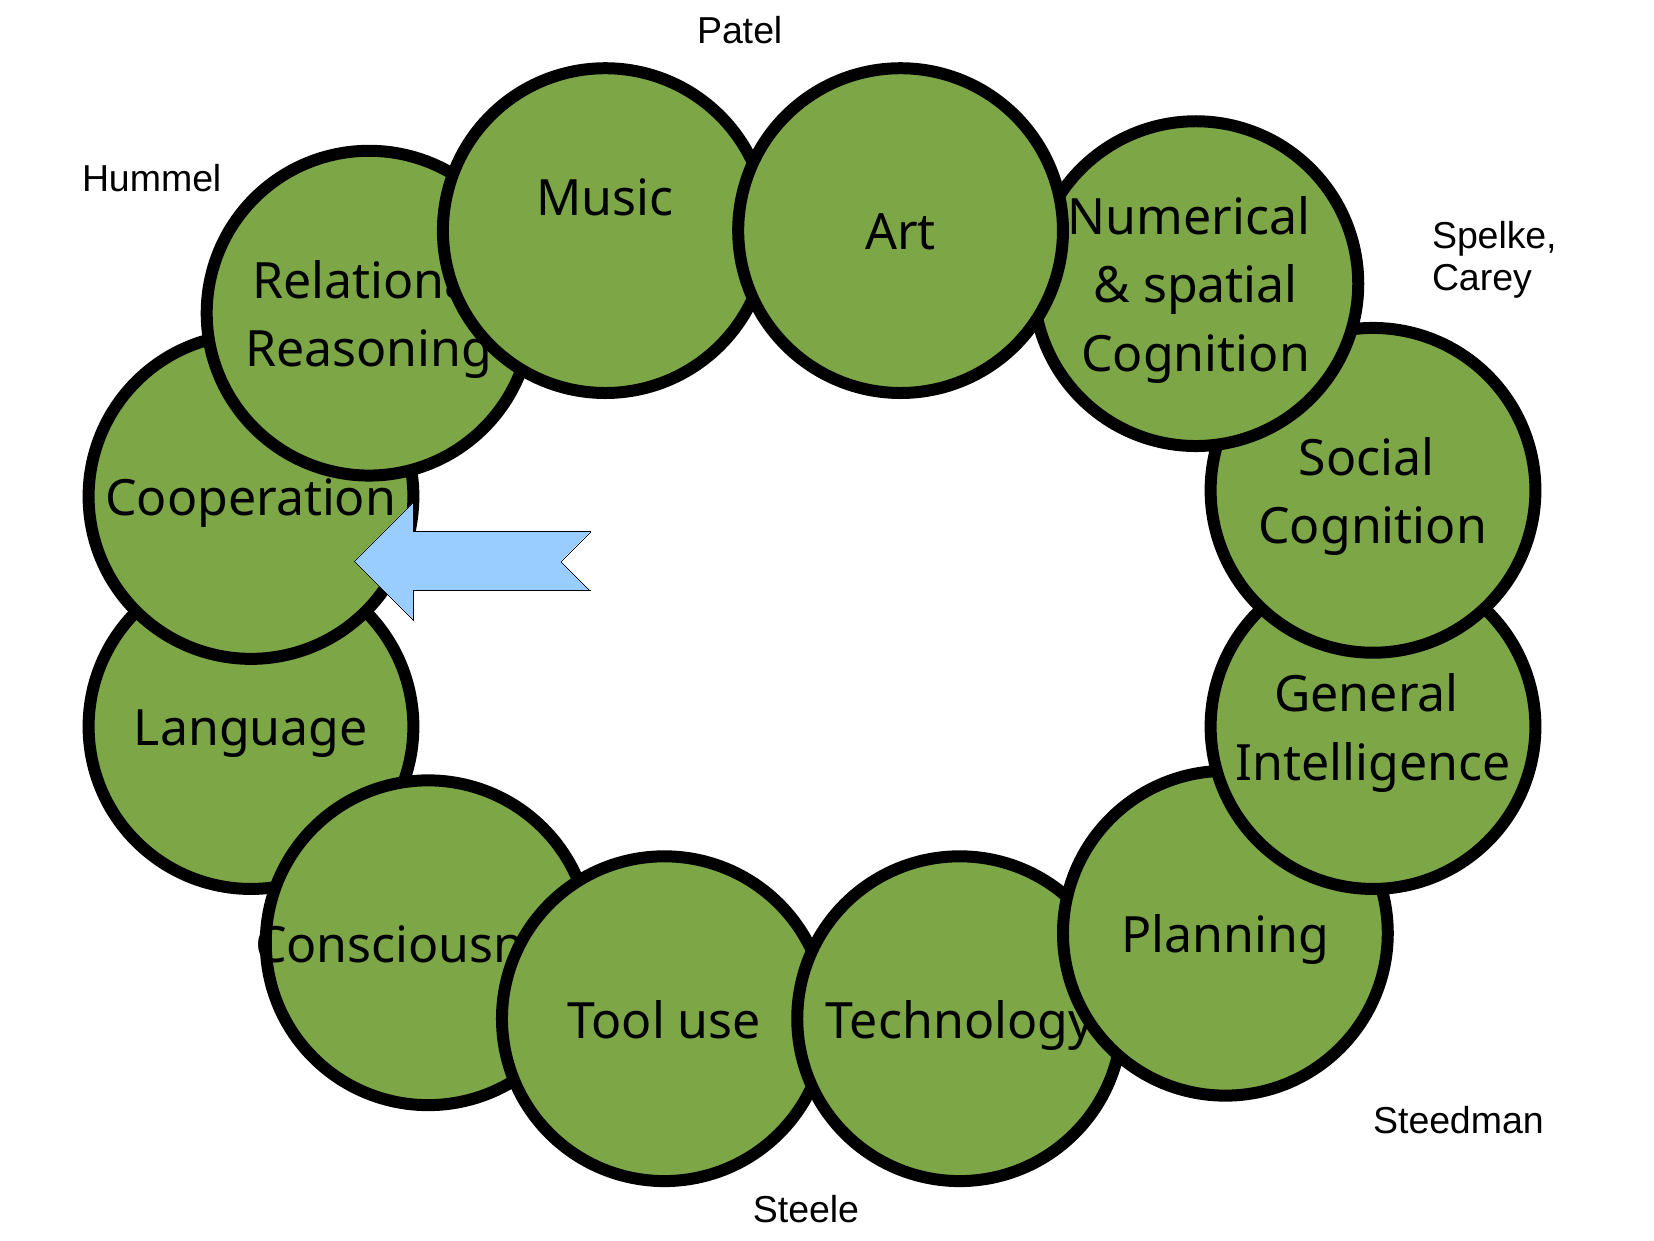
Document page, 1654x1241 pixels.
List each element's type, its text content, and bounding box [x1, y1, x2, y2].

text_box Art [738, 68, 1063, 394]
text_box Steele [738, 1181, 874, 1238]
text_box Tool use [501, 856, 812, 1182]
text_box Hummel [67, 149, 237, 207]
text_box [354, 501, 591, 621]
text_box Music [442, 68, 753, 394]
text_box Consciousness [265, 780, 578, 1106]
text_box Spelke, Carey [1417, 206, 1625, 306]
text_box Relational Reasoning [206, 150, 521, 476]
text_box Numerical & spatial Cognition [1037, 121, 1359, 447]
text_box Technology [797, 856, 1118, 1182]
text_box Patel [682, 2, 798, 60]
text_box Language [88, 612, 414, 889]
text_box Cooperation [88, 339, 414, 659]
text_box Steedman [1358, 1092, 1559, 1150]
text_box General Intelligence [1210, 608, 1536, 889]
text_box Planning [1062, 771, 1388, 1096]
text_box Social Cognition [1210, 327, 1536, 653]
